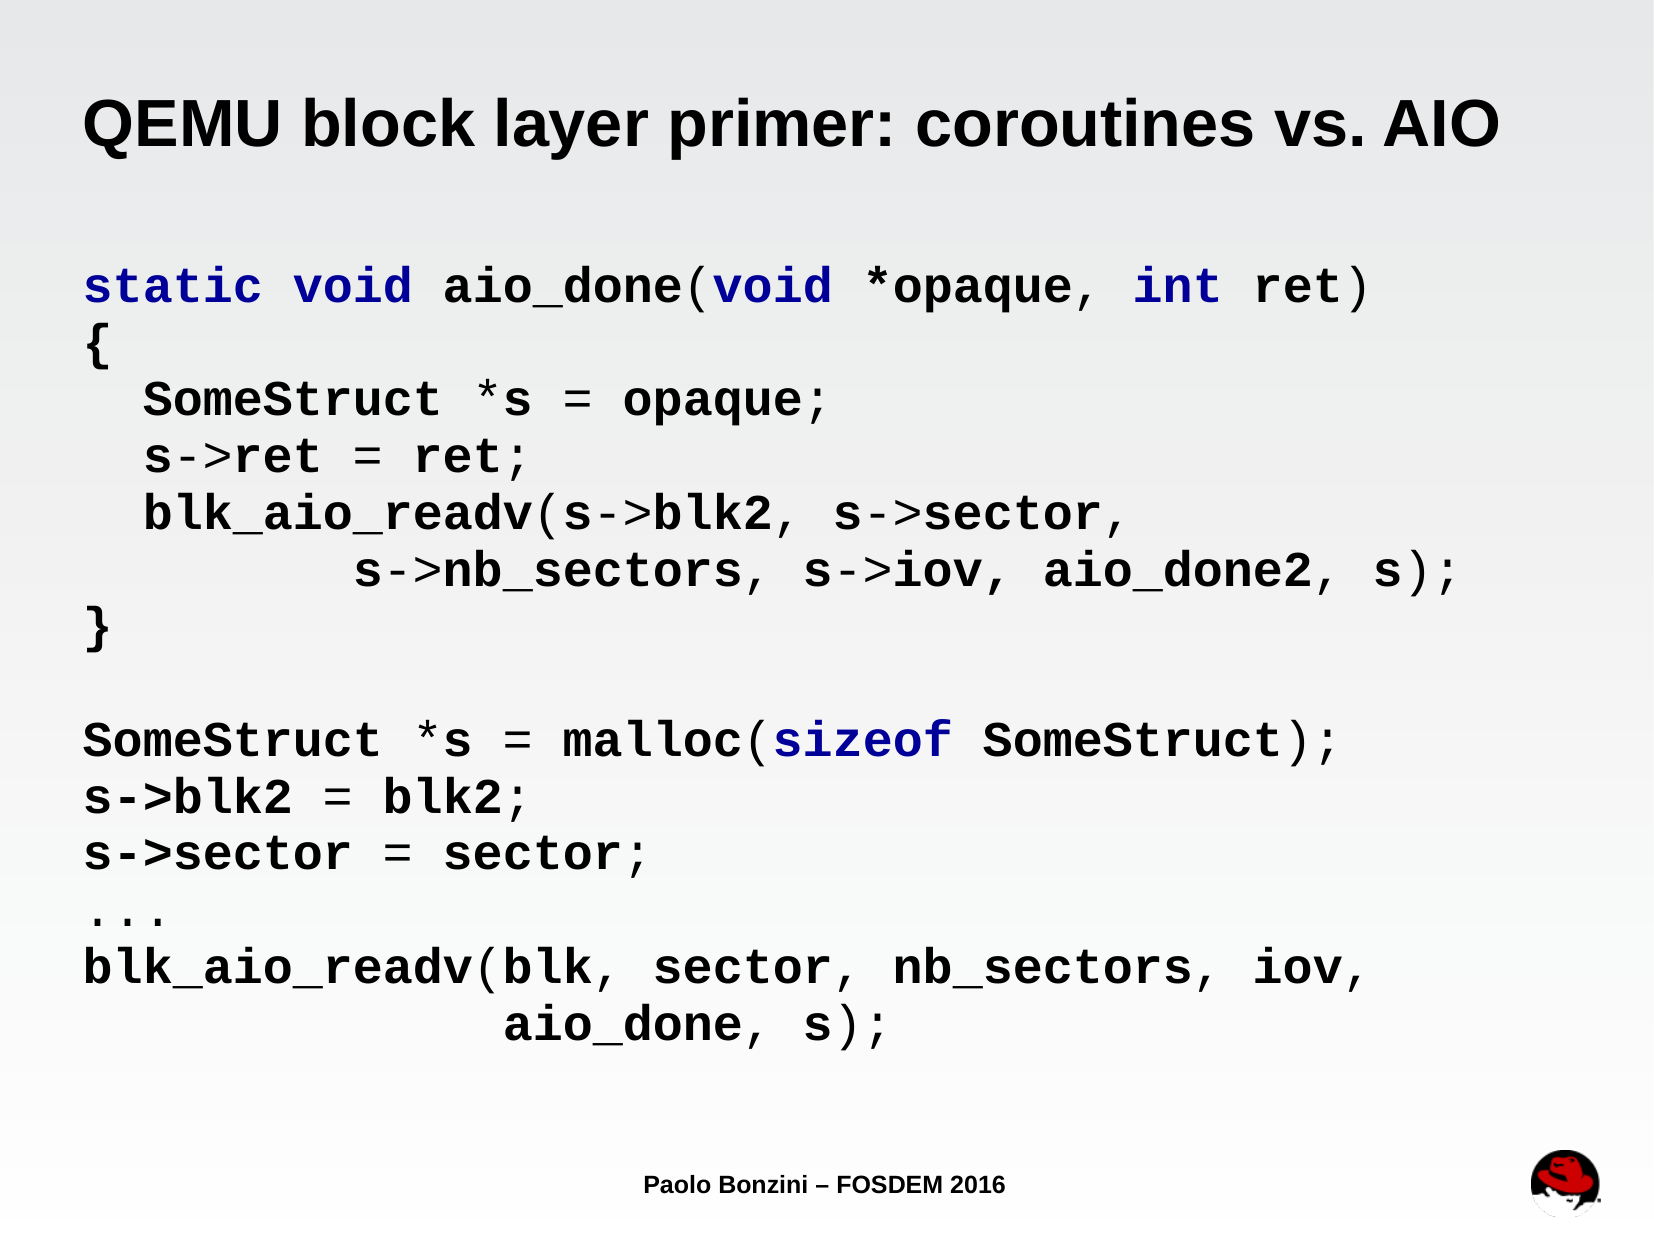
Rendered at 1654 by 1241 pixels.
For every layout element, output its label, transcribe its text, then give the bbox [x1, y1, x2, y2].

list static void aio_done(void *opaque, int ret) { SomeStruct *s = opaque; s->ret = ret; blk_aio_readv(s->blk2, s->sector, s->nb_sectors, s->iov, aio_done2, s); } SomeStruct *s = malloc(sizeof SomeStruct); s->blk2 = blk2; s->sector = sector; ... blk_aio_readv(blk, sector, nb_sectors, iov, aio_done, s); [82, 260, 1571, 1056]
title QEMU block layer primer: coroutines vs. AIO [82, 19, 1571, 227]
picture [0, 0, 1654, 1241]
